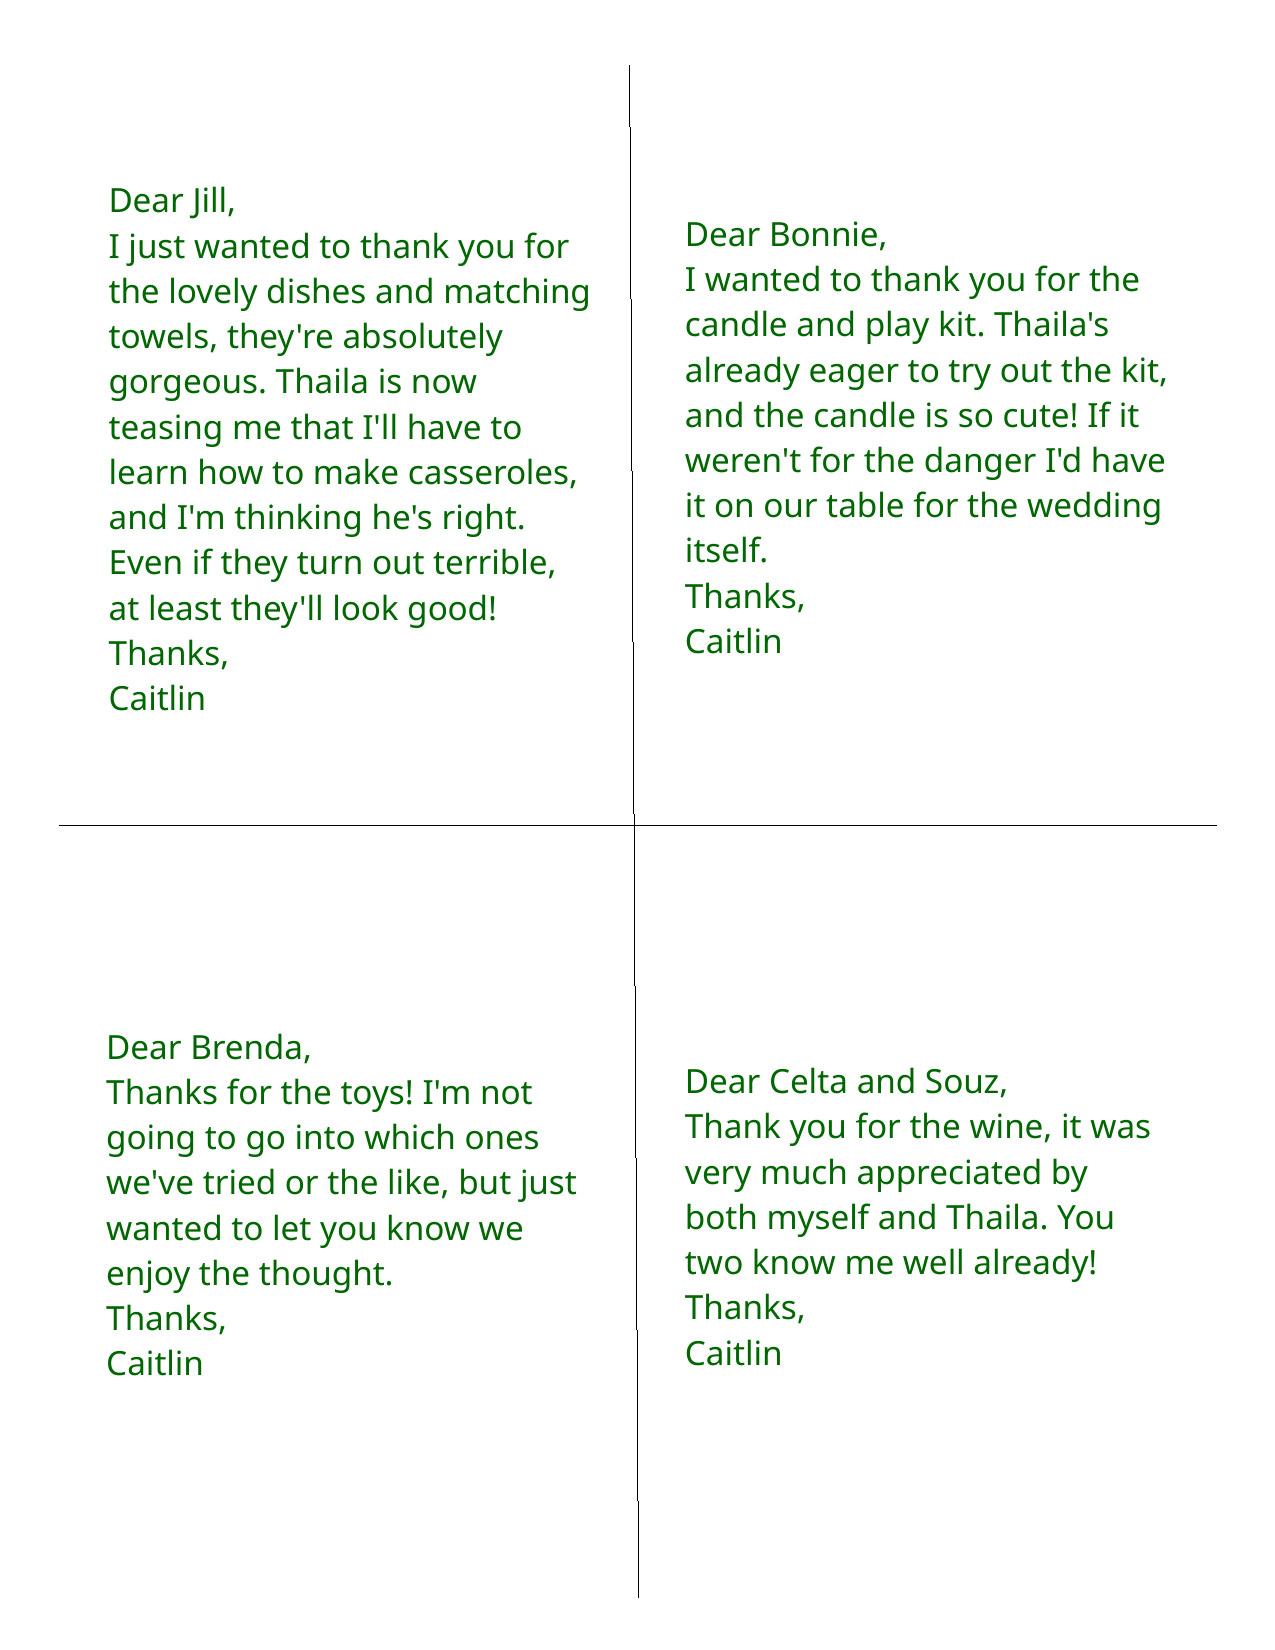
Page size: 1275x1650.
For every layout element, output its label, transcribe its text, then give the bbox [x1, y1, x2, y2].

text_box Dear Celta and Souz, Thank you for the wine, it was very much appreciated by both myself and Thaila. You two know me well already! Thanks, Caitlin [685, 862, 1170, 1571]
text_box Dear Jill, I just wanted to thank you for the lovely dishes and matching towels, they're absolutely gorgeous. Thaila is now teasing me that I'll have to learn how to make casseroles, and I'm thinking he's right. Even if they turn out terrible, at least they'll look good! Thanks, Caitlin [108, 94, 593, 804]
text_box Dear Brenda, Thanks for the toys! I'm not going to go into which ones we've tried or the like, but just wanted to let you know we enjoy the thought. Thanks, Caitlin [106, 850, 591, 1560]
text_box Dear Bonnie, I wanted to thank you for the candle and play kit. Thaila's already eager to try out the kit, and the candle is so cute! If it weren't for the danger I'd have it on our table for the wedding itself. Thanks, Caitlin [685, 82, 1170, 792]
